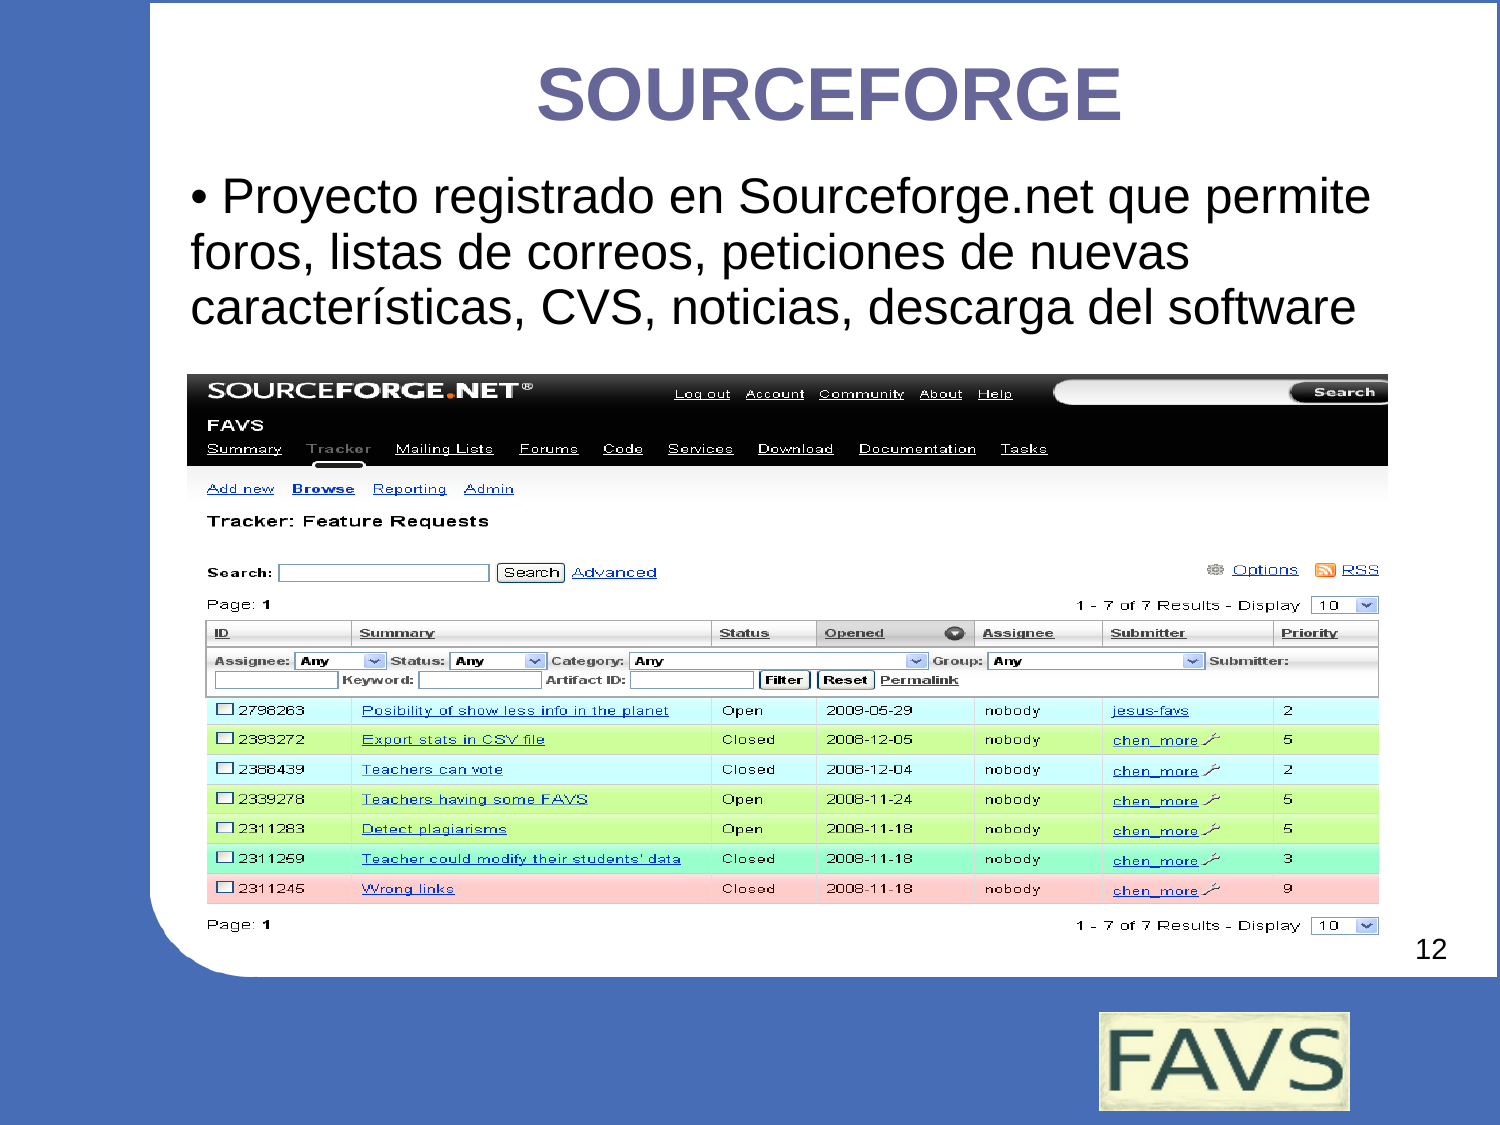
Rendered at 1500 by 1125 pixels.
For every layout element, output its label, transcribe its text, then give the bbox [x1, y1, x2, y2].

subtitle Proyecto registrado en Sourceforge.net que permite foros, listas de correos, peticiones de nuevas características, CVS, noticias, descarga del software [190, 128, 1426, 376]
picture [0, 0, 1500, 1125]
title SOURCEFORGE [212, 24, 1447, 164]
